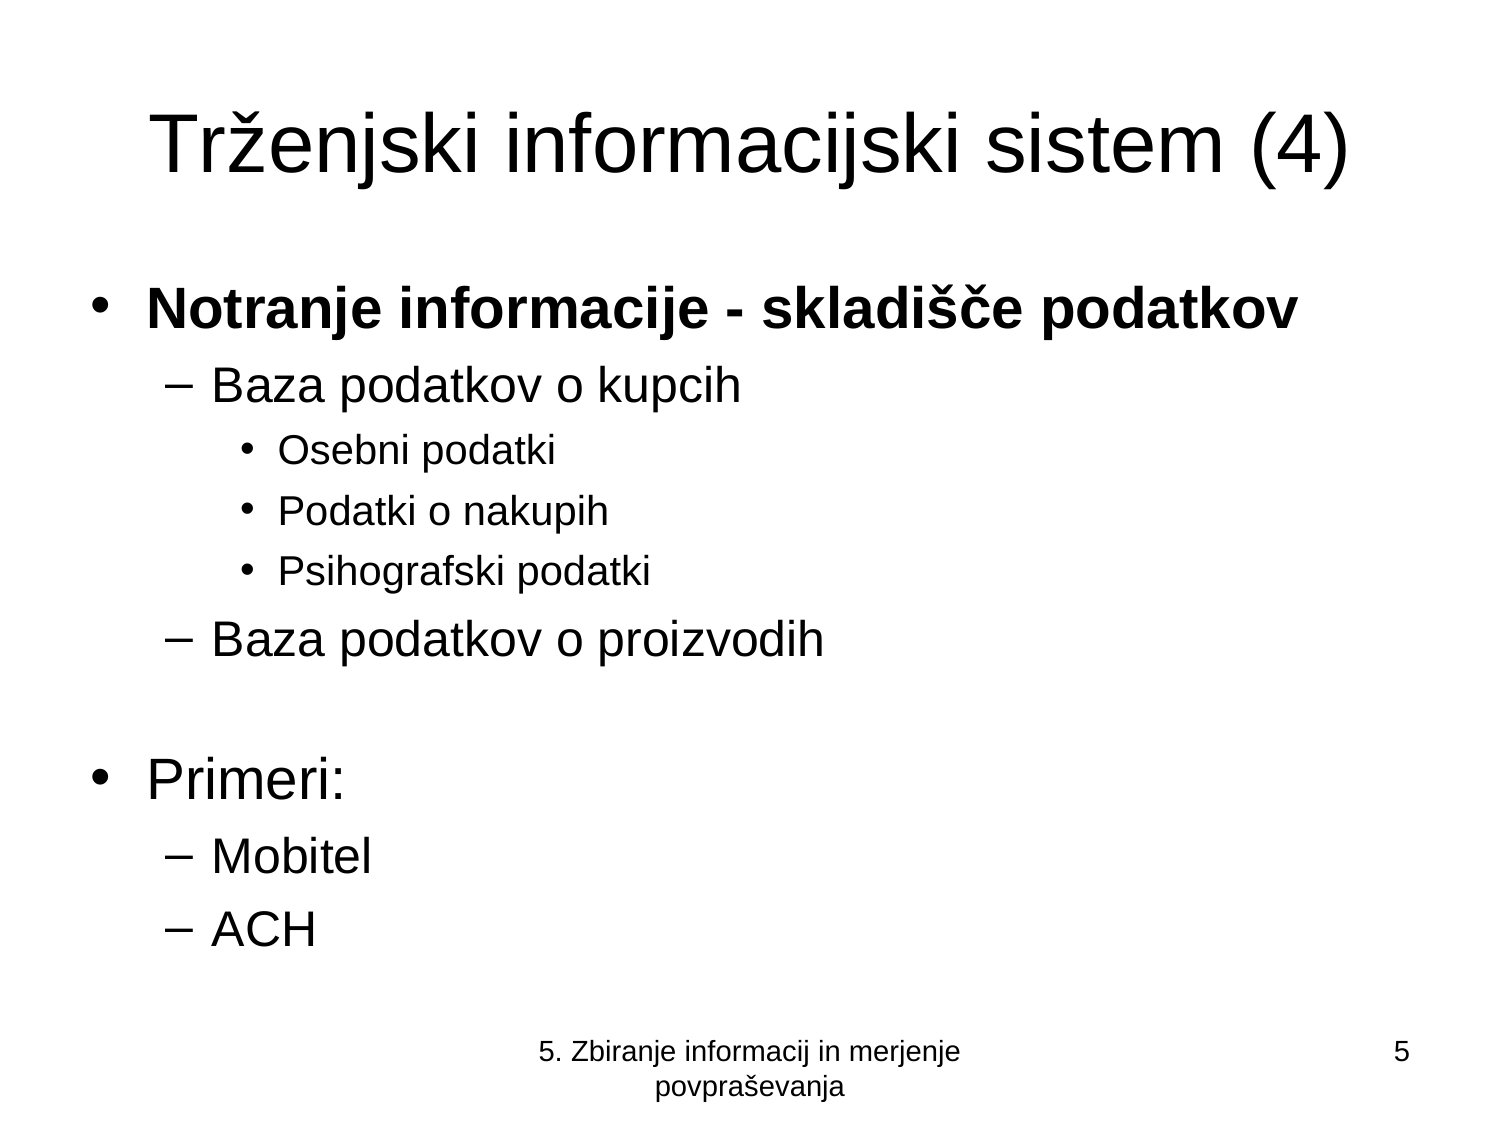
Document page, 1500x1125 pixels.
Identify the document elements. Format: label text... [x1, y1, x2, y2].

text_box 5. Zbiranje informacij in merjenje povpraševanja [512, 1024, 988, 1103]
list Notranje informacije - skladišče podatkov Baza podatkov o kupcih Osebni podatki Podatki o nakupih Psihografski podatki Baza podatkov o proizvodih Primeri: Mobitel ACH [75, 262, 1426, 1006]
text_box <number> [1074, 1024, 1426, 1103]
title Trženjski informacijski sistem (4) [75, 45, 1426, 233]
